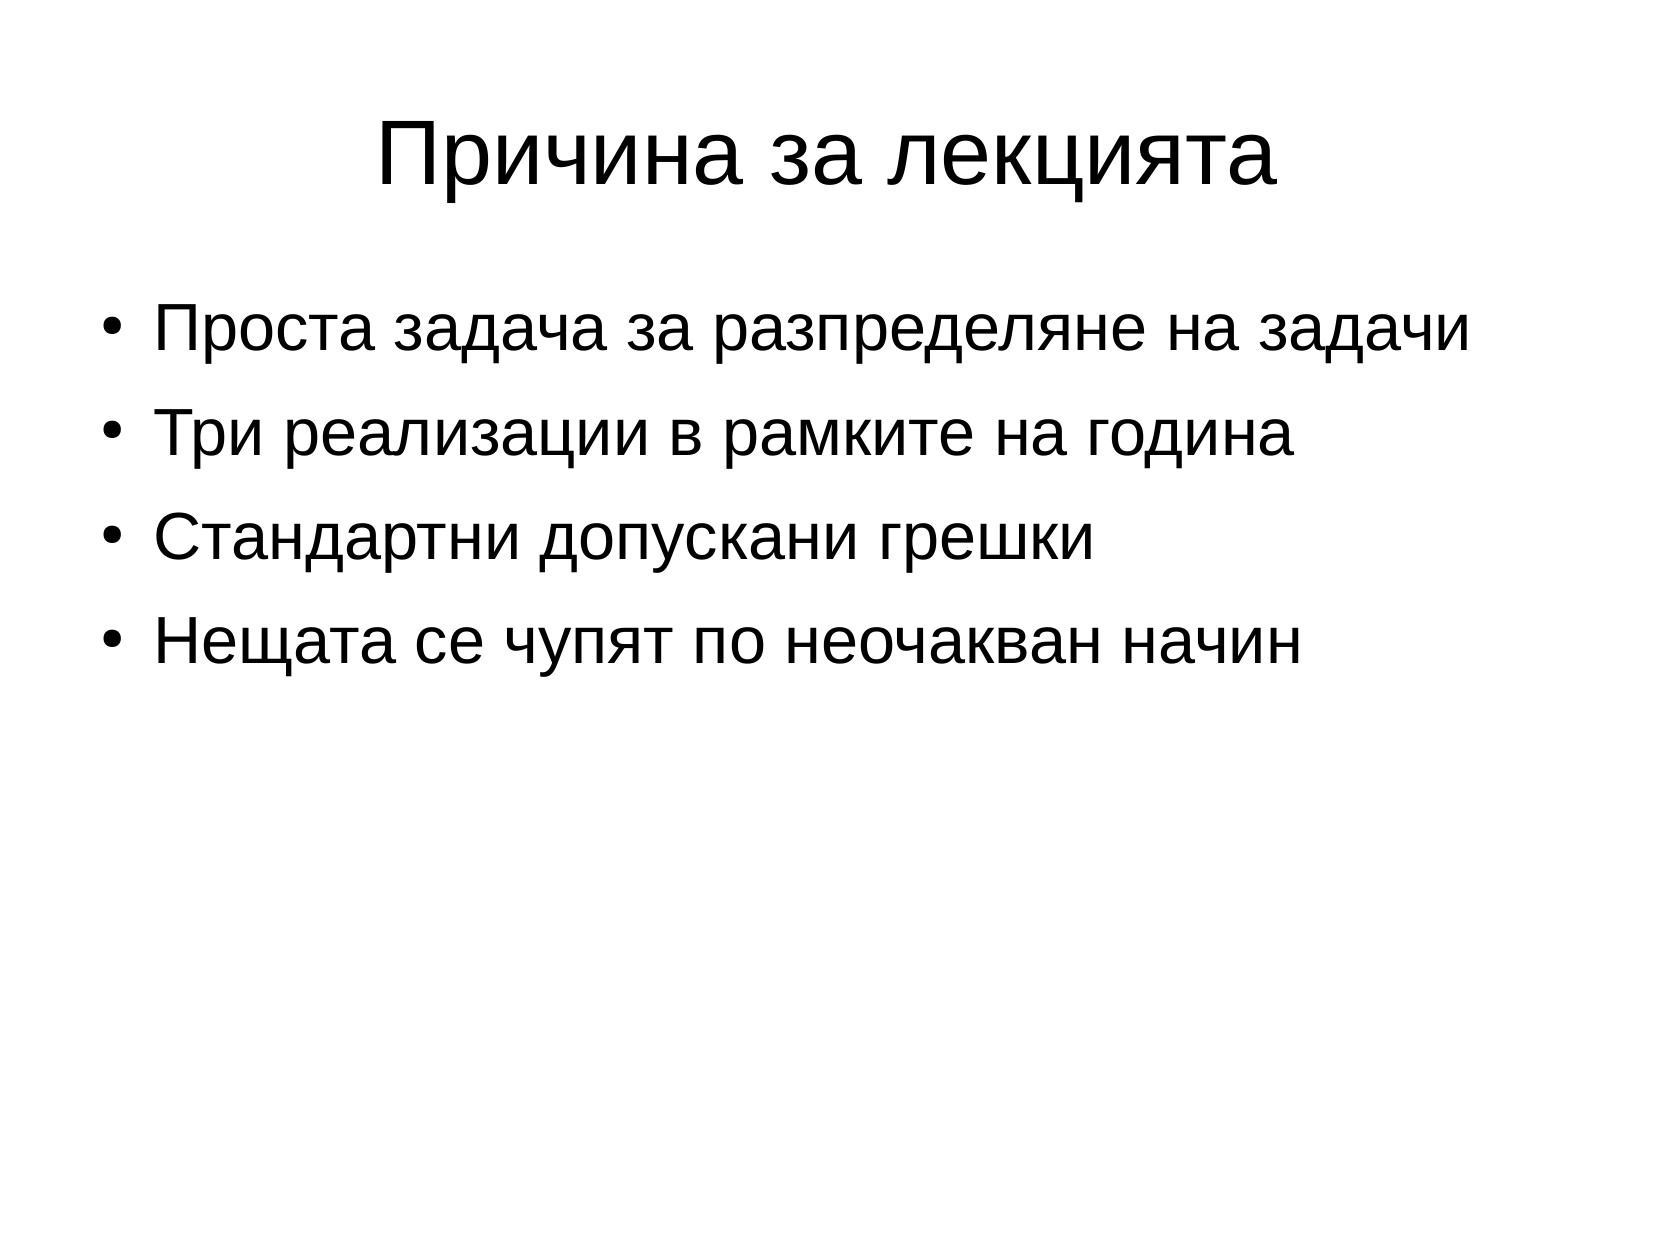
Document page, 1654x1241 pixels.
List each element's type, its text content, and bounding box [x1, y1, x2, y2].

title Причина за лекцията [82, 49, 1571, 257]
list Проста задача за разпределяне на задачи Три реализации в рамките на година Стандартни допускани грешки Нещата се чупят по неочакван начин [82, 290, 1538, 1010]
